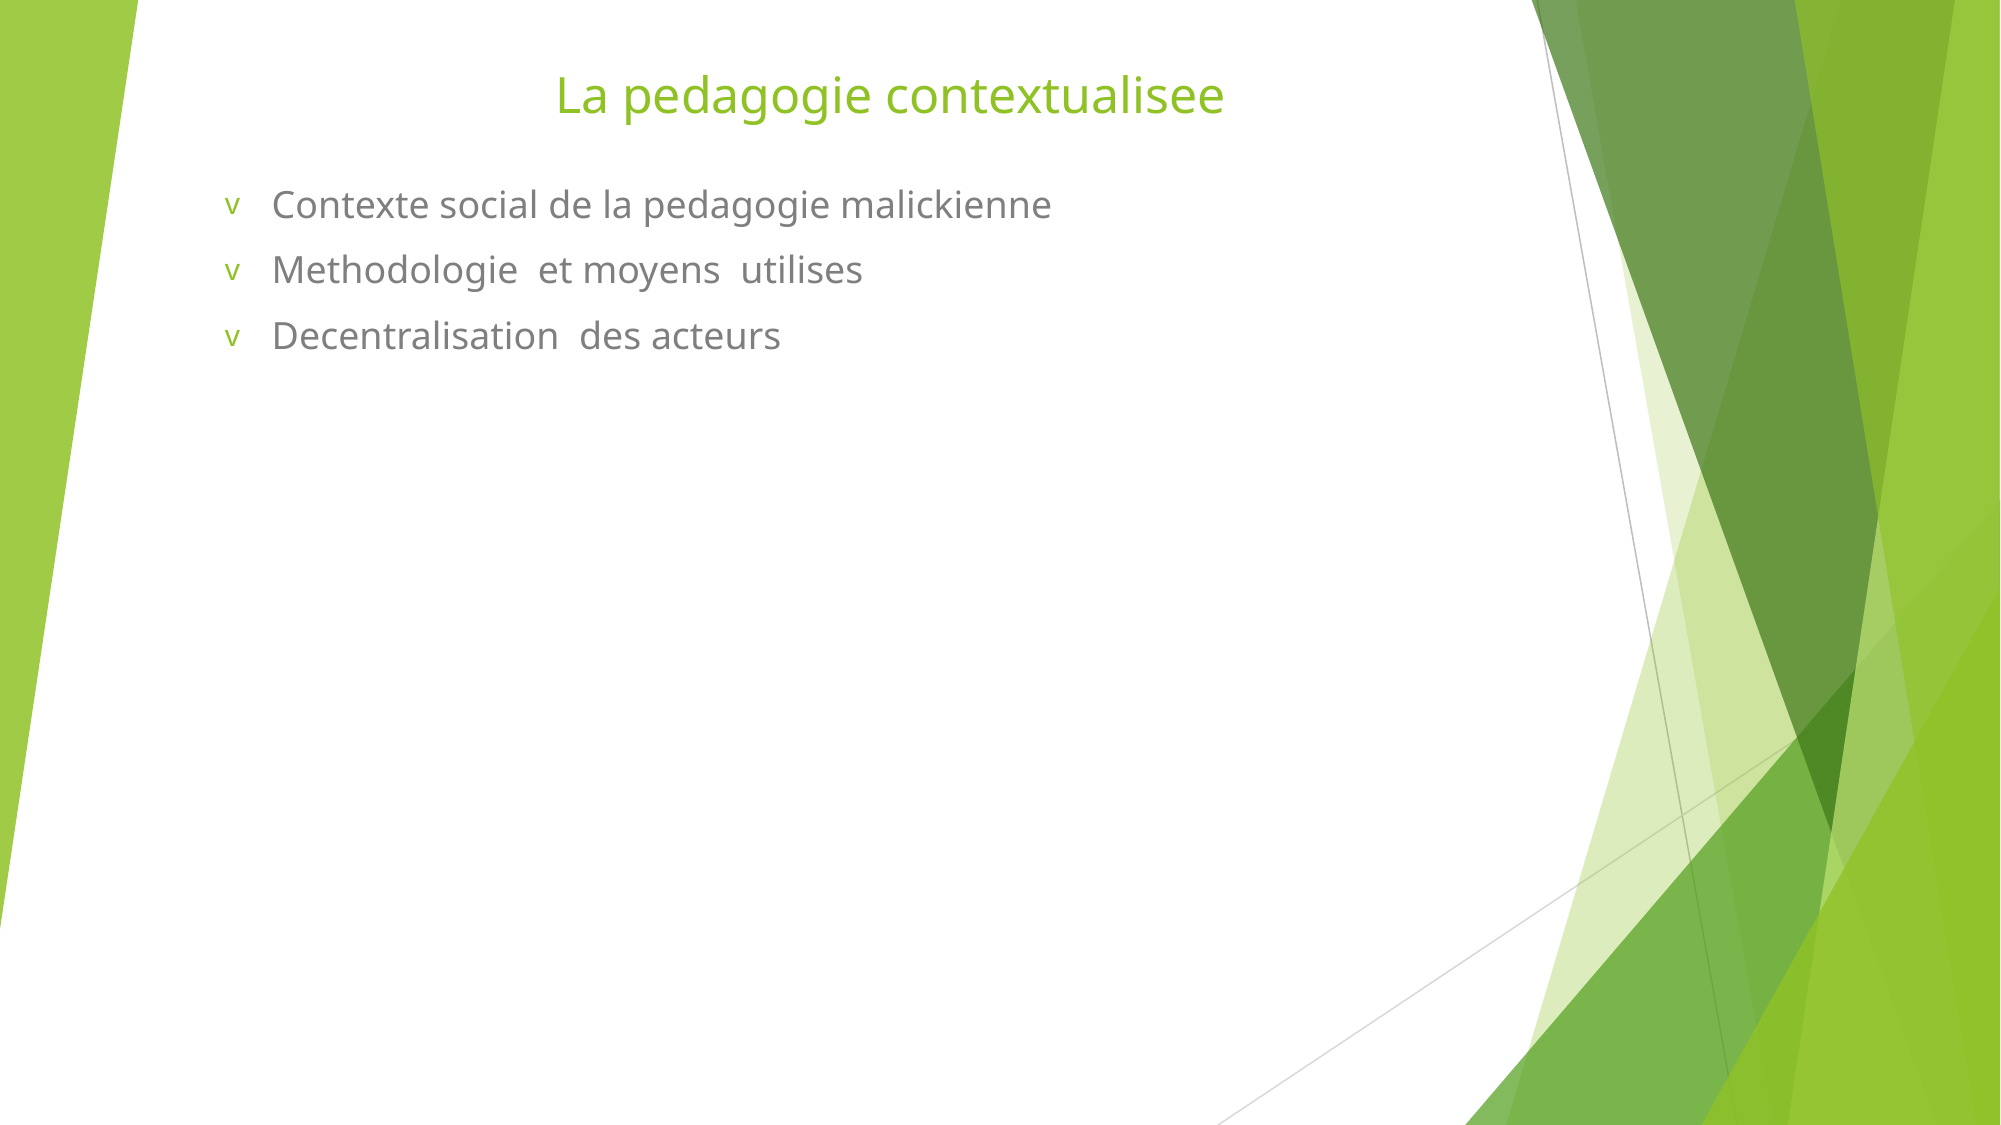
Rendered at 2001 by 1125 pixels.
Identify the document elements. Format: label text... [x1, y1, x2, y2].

title La pedagogie contextualisee [247, 0, 1522, 132]
subtitle Contexte social de la pedagogie malickienne Methodologie et moyens utilises Decentralisation des acteurs [209, 173, 1484, 451]
